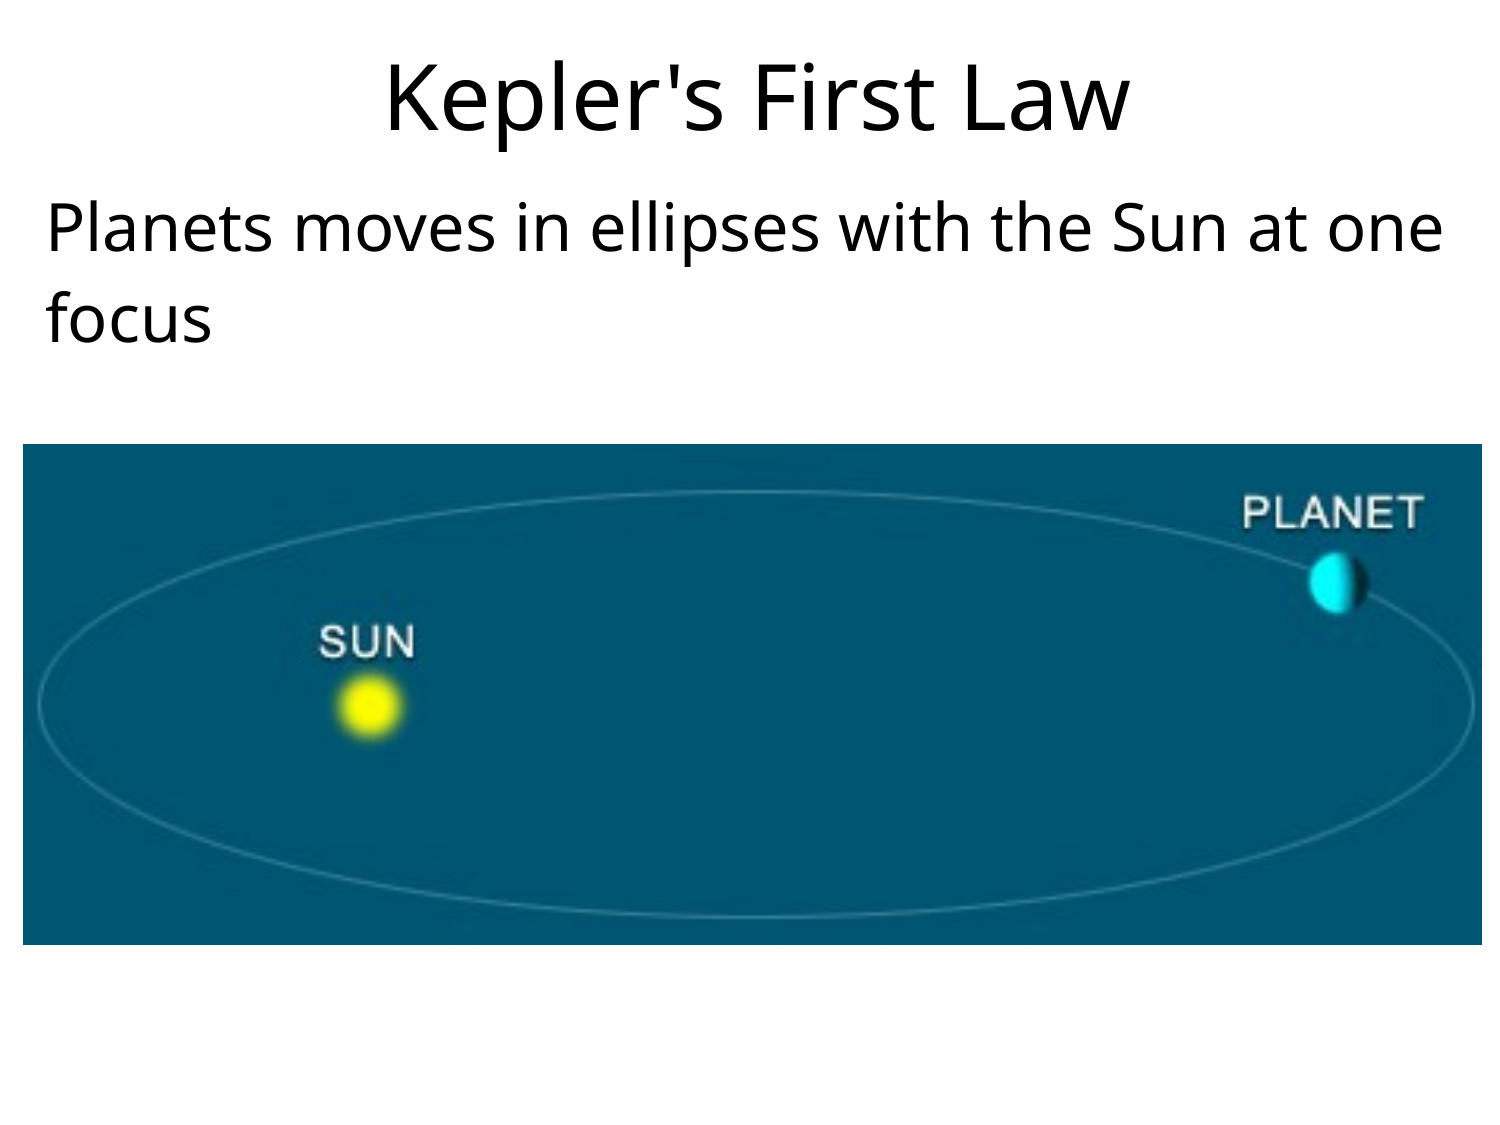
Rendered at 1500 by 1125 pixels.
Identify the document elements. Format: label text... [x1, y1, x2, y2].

title Kepler's First Law [45, 27, 1471, 163]
picture [1307, 549, 1362, 615]
picture [38, 490, 1475, 919]
picture [314, 620, 416, 749]
picture [1241, 492, 1425, 536]
list Planets moves in ellipses with the Sun at one focus [45, 179, 1471, 444]
